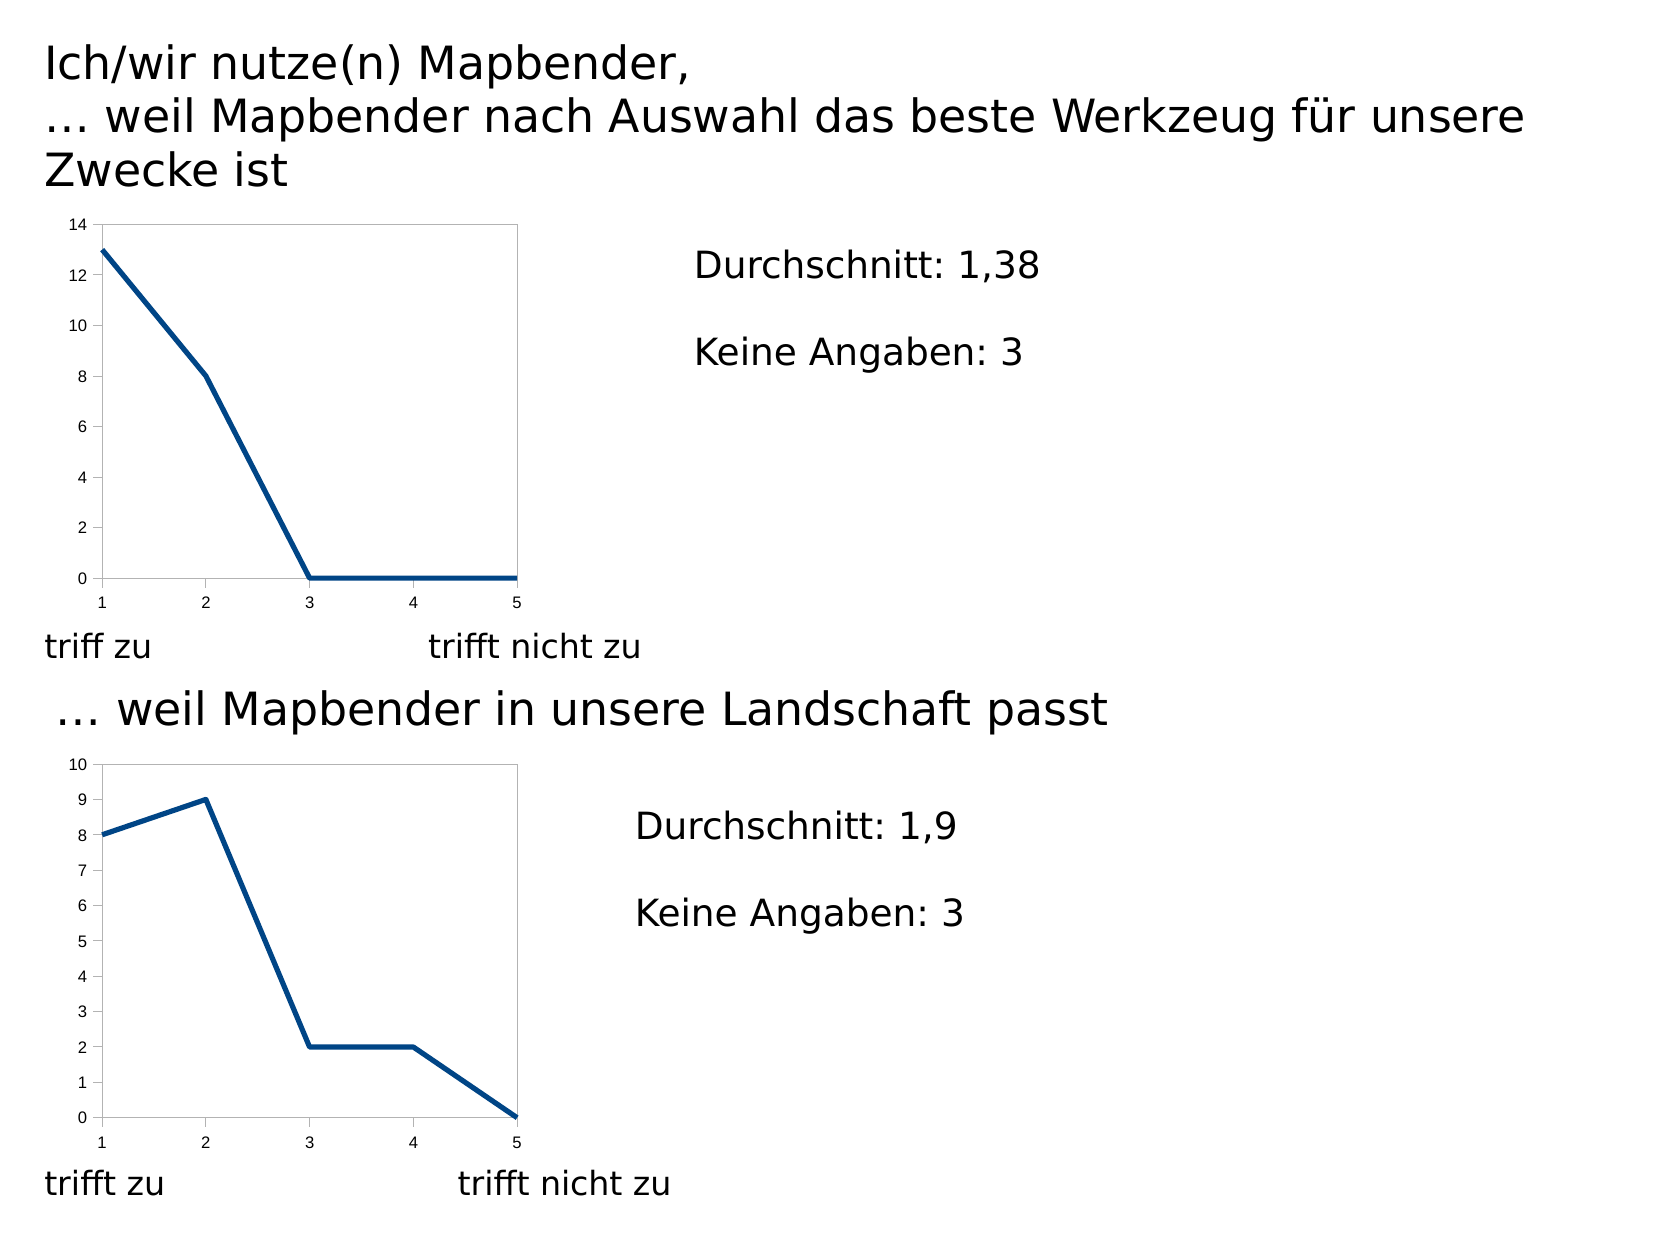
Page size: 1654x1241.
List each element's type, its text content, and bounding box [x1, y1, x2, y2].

text_box Ich/wir nutze(n) Mapbender, … weil Mapbender nach Auswahl das beste Werkzeug für unsere Zwecke ist [29, 29, 1625, 205]
text_box Durchschnitt: 1,9 Keine Angaben: 3 [620, 797, 1329, 943]
chart [59, 206, 532, 621]
chart [59, 744, 532, 1152]
text_box trifft nicht zu [413, 620, 680, 674]
text_box trifft nicht zu [442, 1157, 709, 1211]
text_box trifft zu [29, 1157, 237, 1211]
text_box … weil Mapbender in unsere Landschaft passt [40, 675, 1282, 744]
text_box triff zu [29, 620, 178, 674]
text_box Durchschnitt: 1,38 Keine Angaben: 3 [679, 236, 1388, 382]
